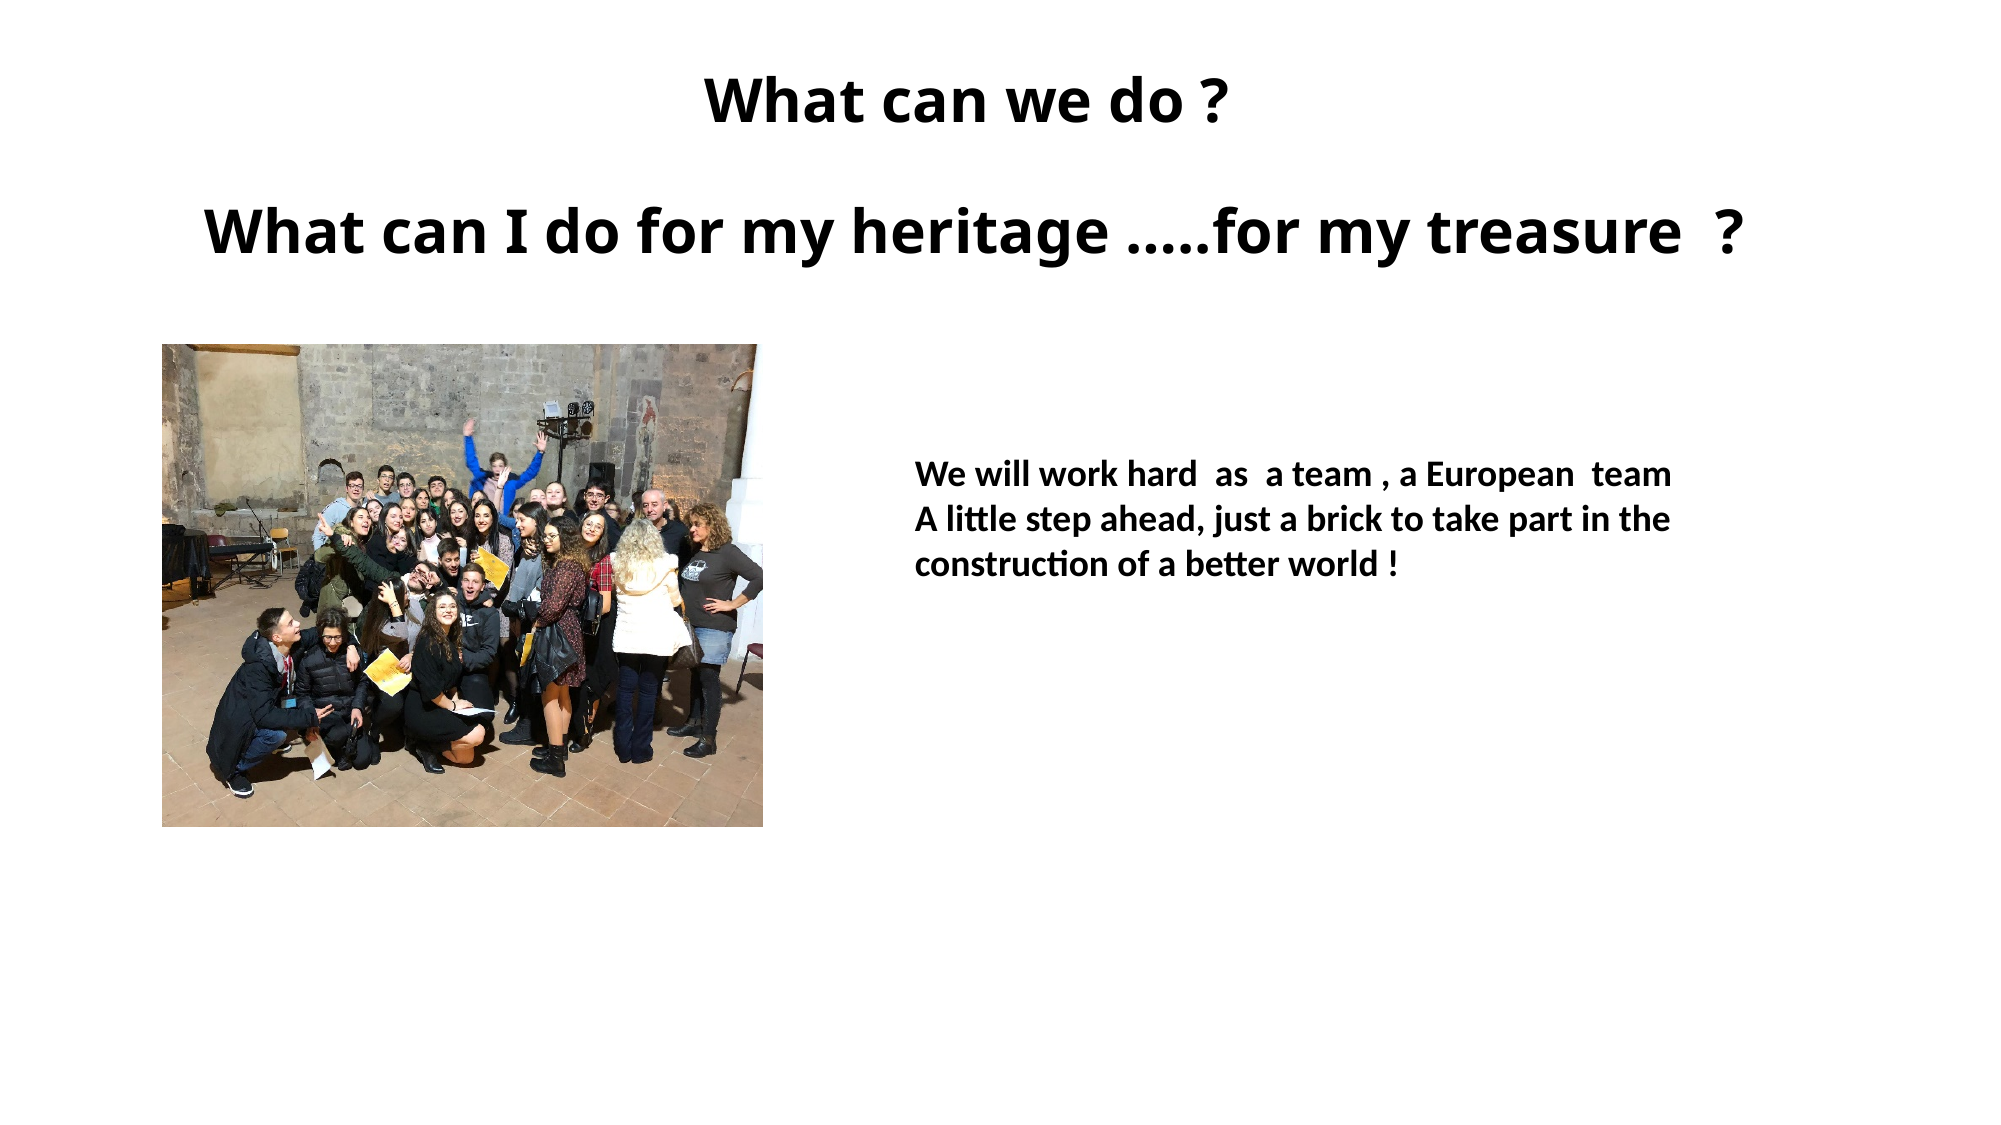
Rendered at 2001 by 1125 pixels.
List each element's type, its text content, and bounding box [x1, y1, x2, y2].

text_box We will work hard as a team , a European team A little step ahead, just a brick to take part in the construction of a better world ! [899, 441, 1736, 592]
title What can we do ? What can I do for my heritage …..for my treasure ? [71, 59, 1863, 351]
picture [162, 344, 763, 827]
